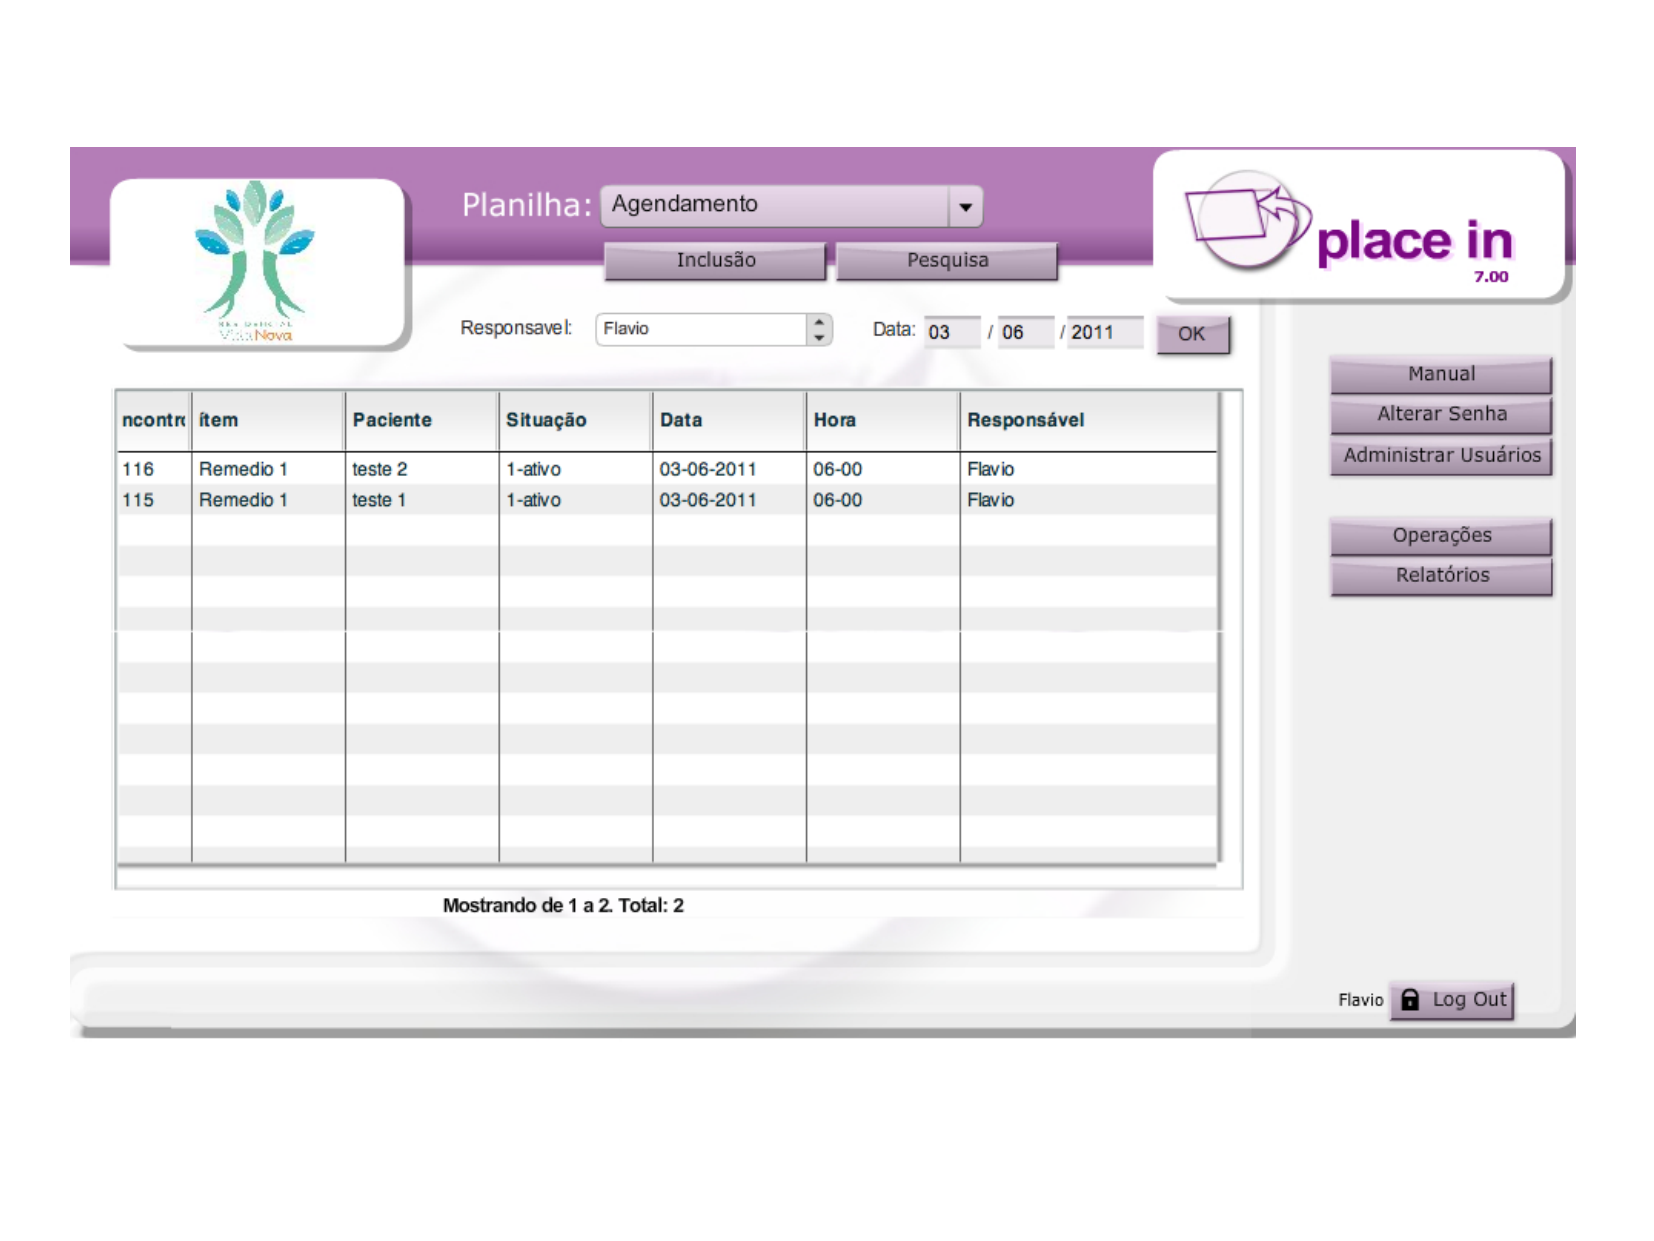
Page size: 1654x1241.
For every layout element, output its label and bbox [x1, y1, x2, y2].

picture [70, 147, 1576, 1043]
